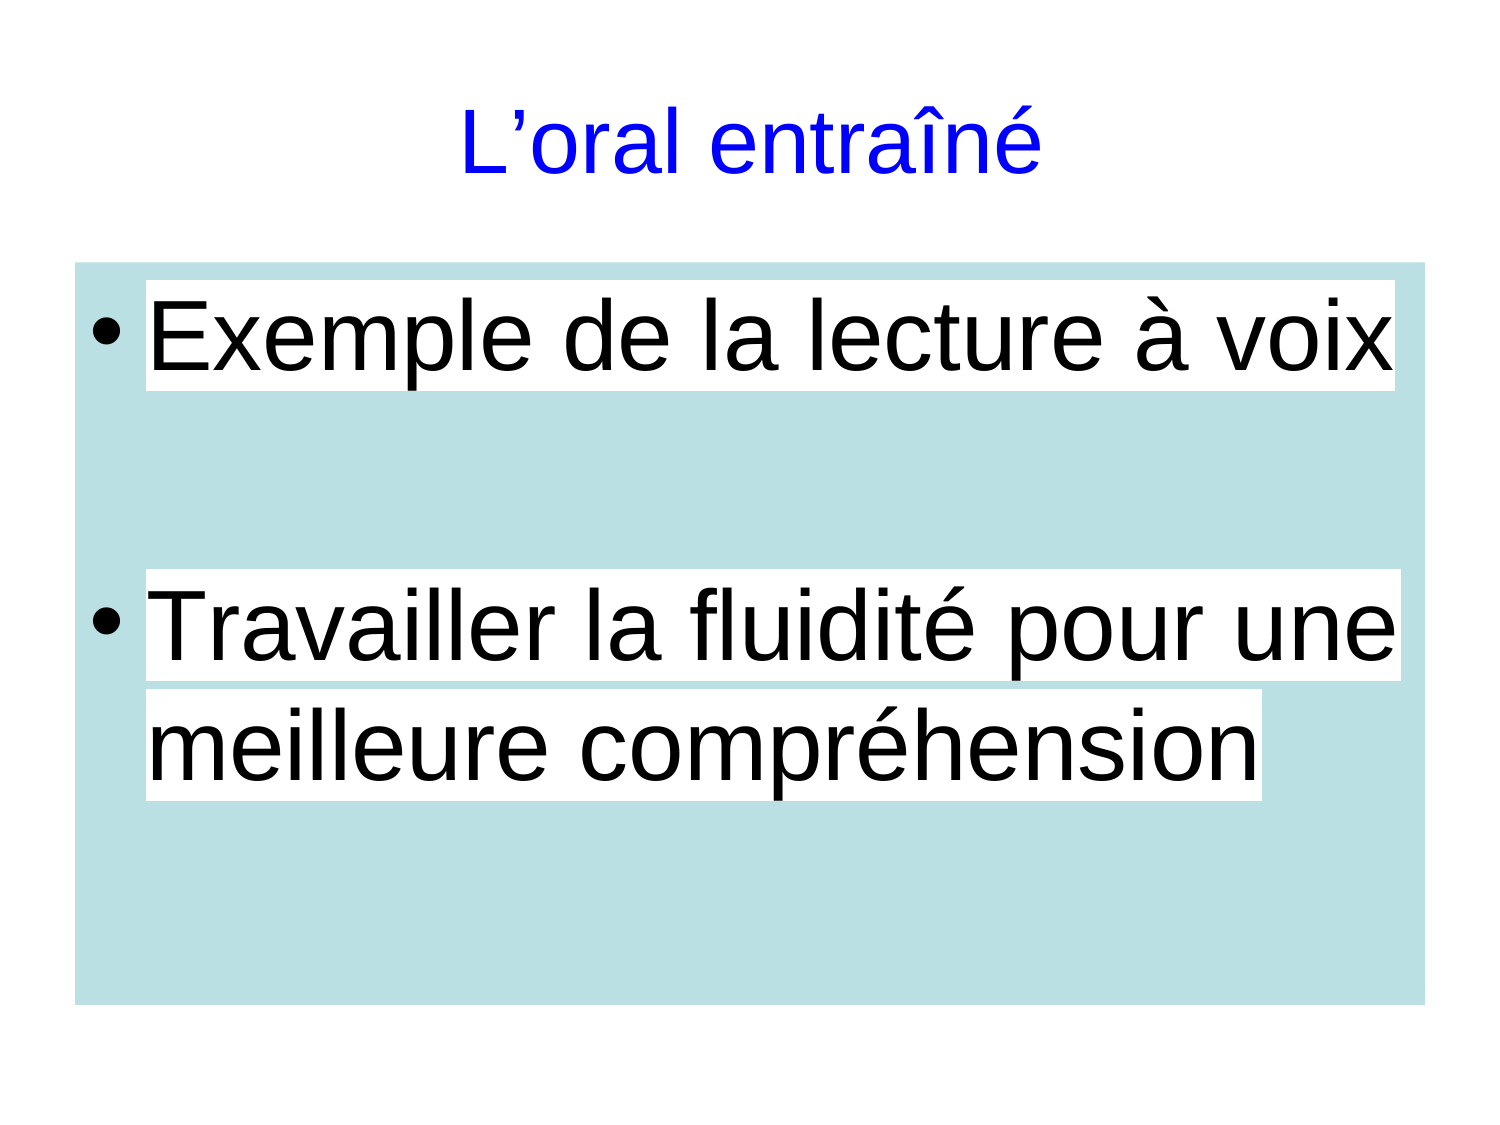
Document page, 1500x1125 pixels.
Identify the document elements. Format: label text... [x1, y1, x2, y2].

title L’oral entraîné [76, 42, 1427, 231]
list Exemple de la lecture à voix Travailler la fluidité pour une meilleure compréhension [75, 262, 1426, 1005]
